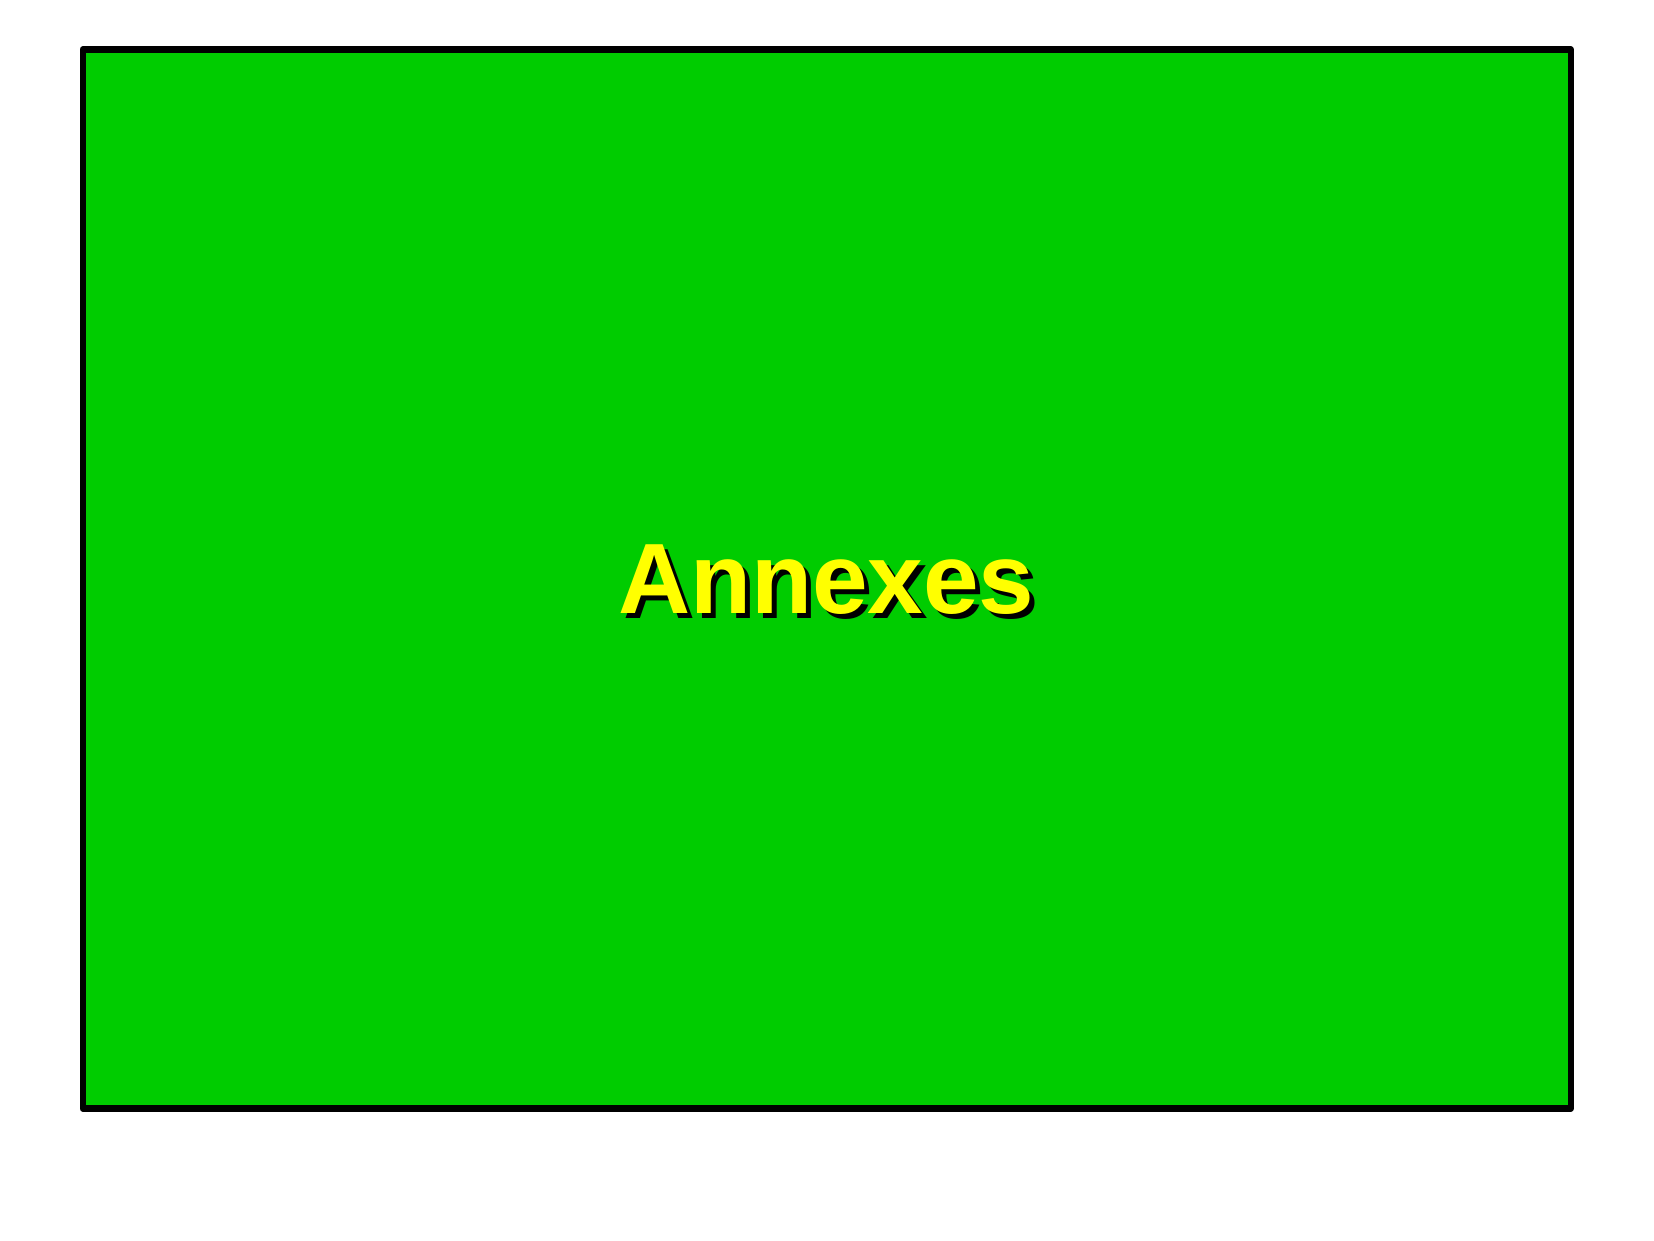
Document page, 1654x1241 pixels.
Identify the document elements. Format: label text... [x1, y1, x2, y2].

subtitle Annexes [82, 49, 1571, 1109]
